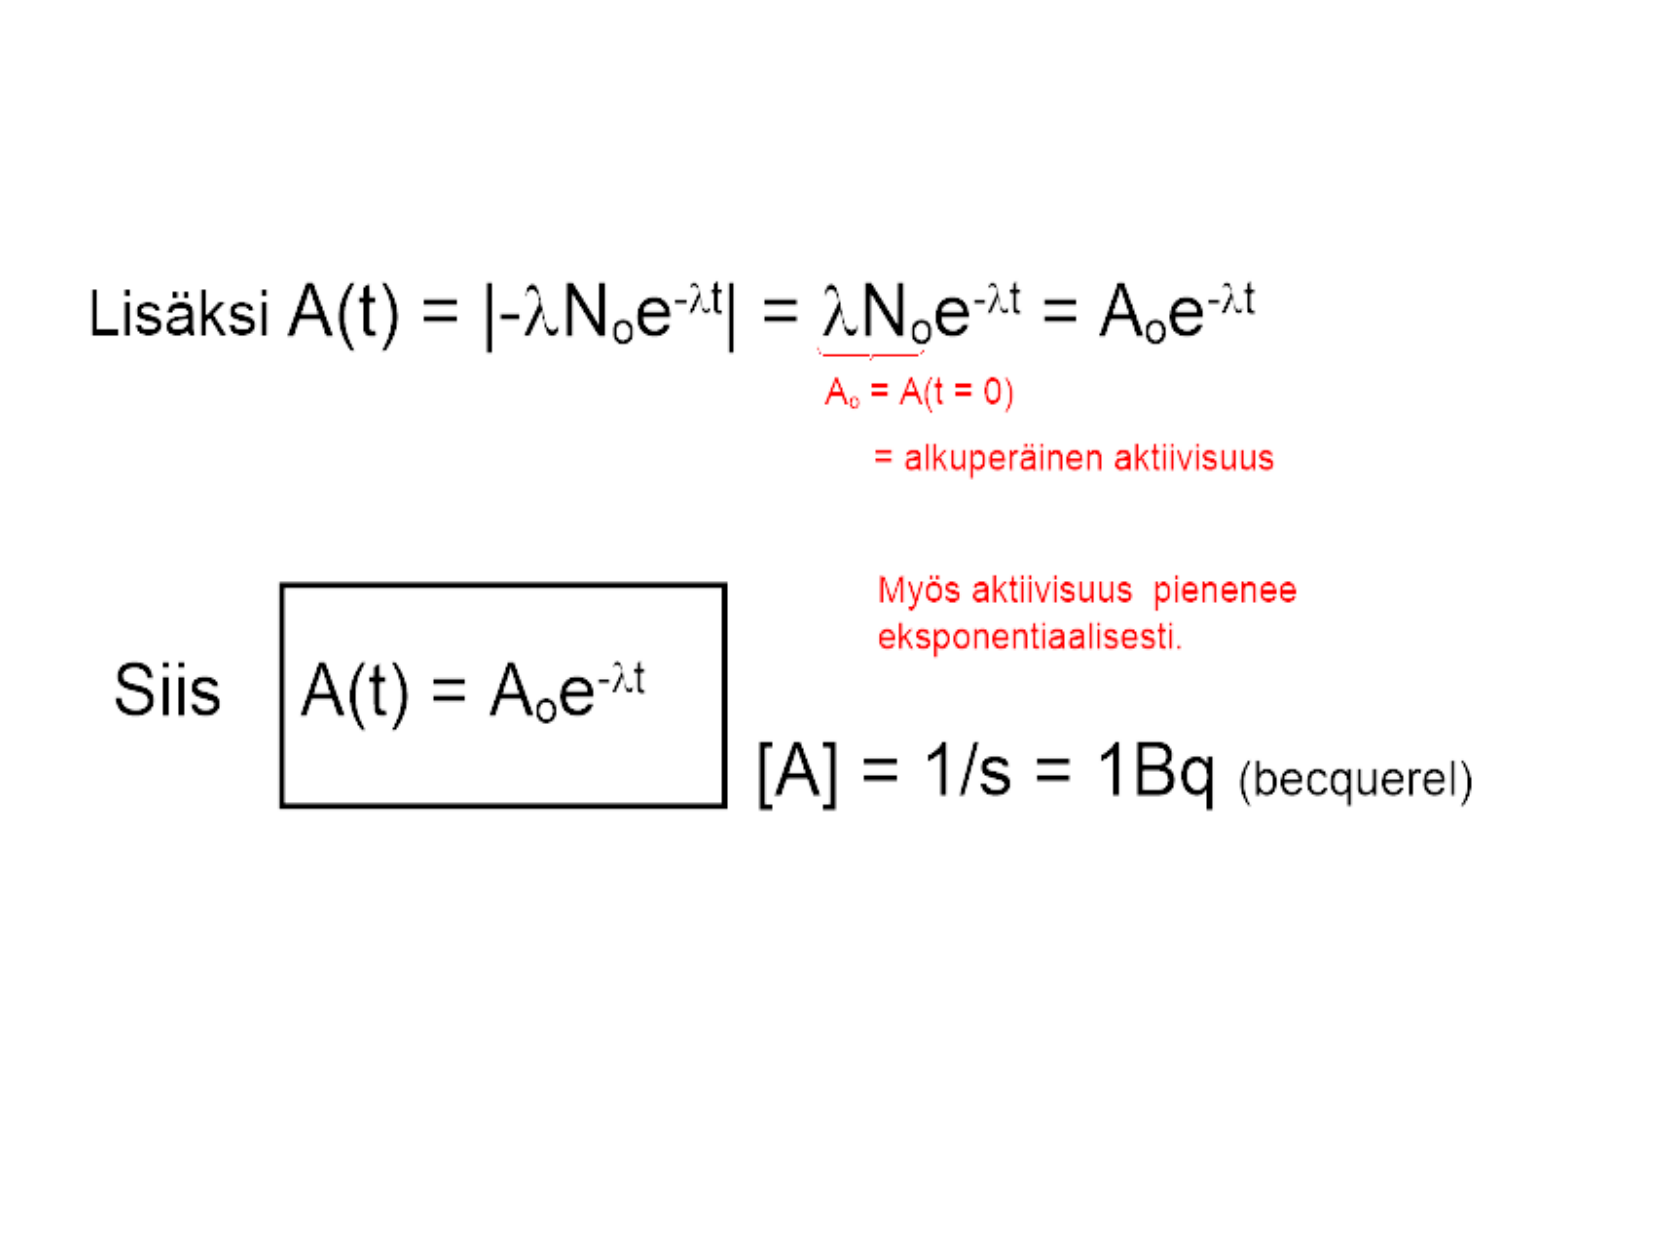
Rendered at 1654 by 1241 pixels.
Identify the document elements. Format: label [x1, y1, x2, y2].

picture [59, 163, 1588, 875]
